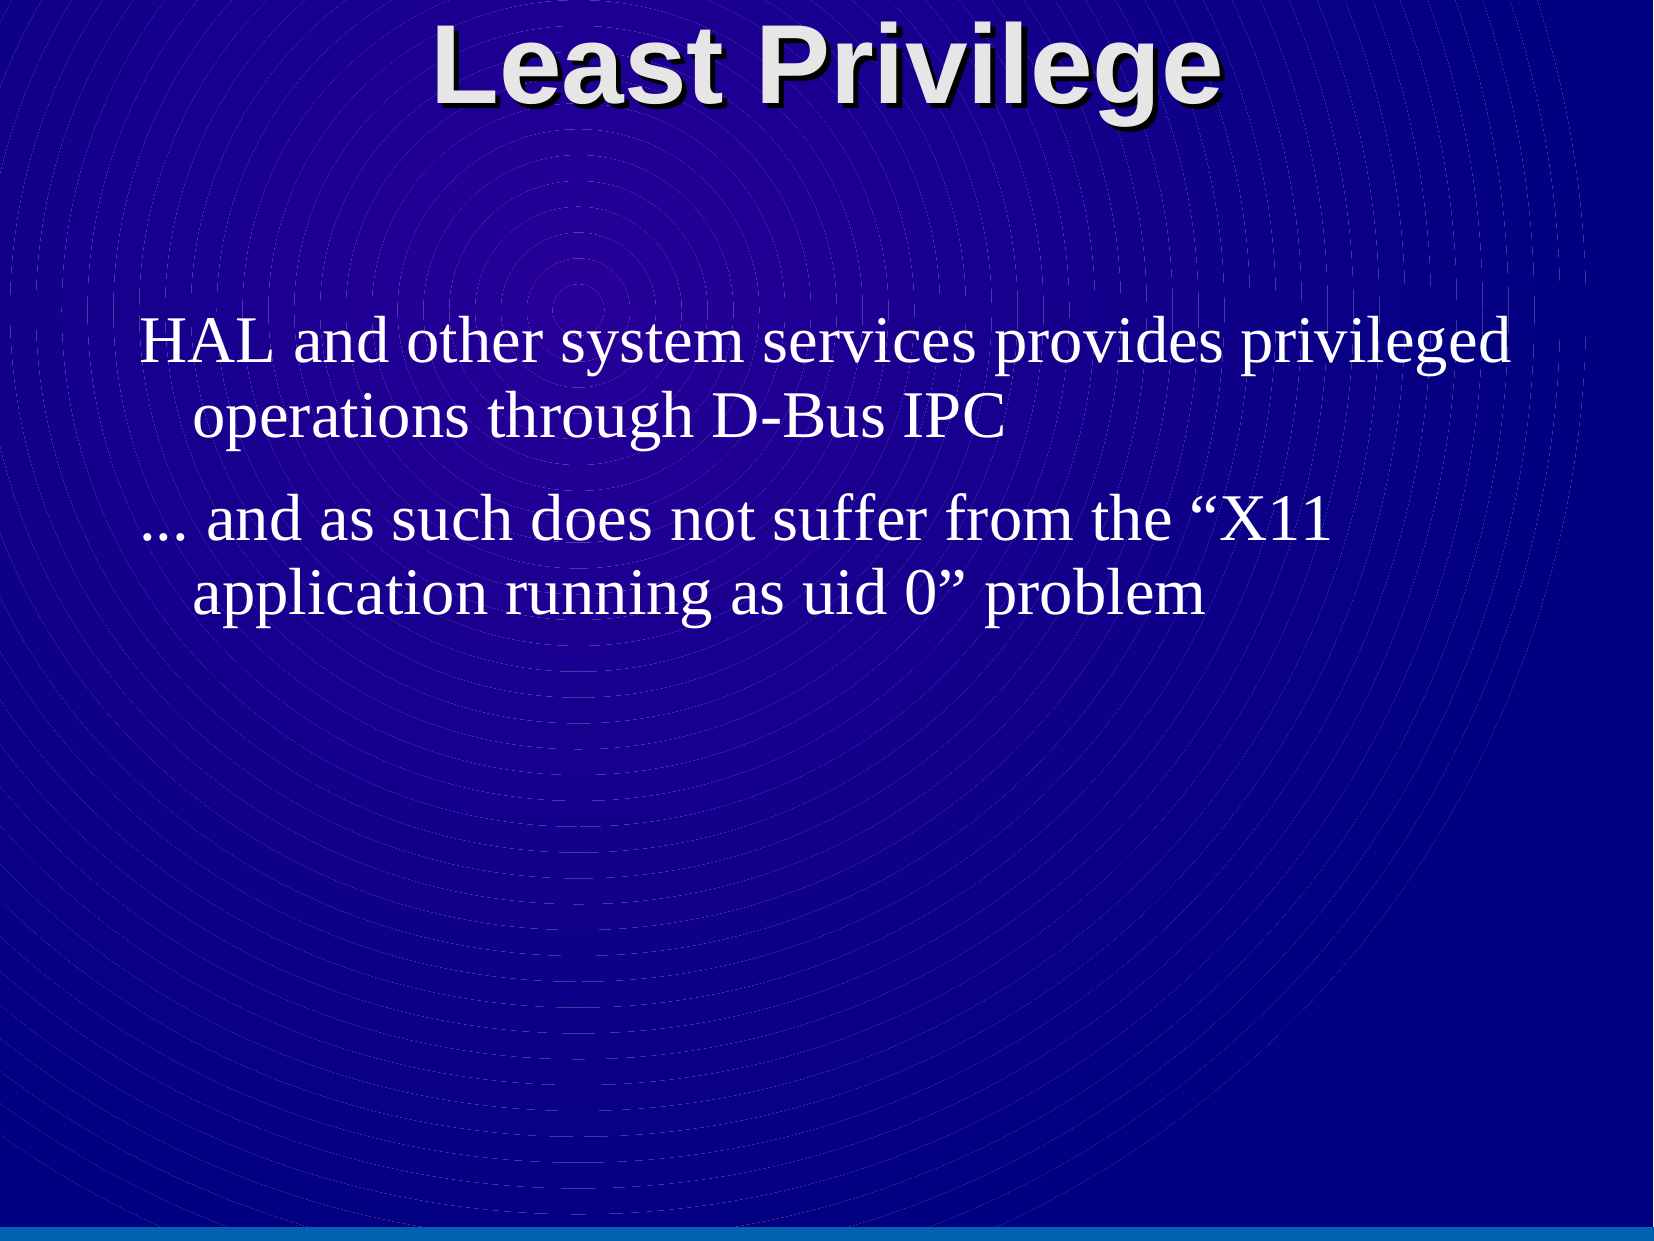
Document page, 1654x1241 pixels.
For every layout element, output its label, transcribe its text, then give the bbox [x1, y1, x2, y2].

title Least Privilege [121, 0, 1533, 169]
list HAL and other system services provides privileged operations through D-Bus IPC ... and as such does not suffer from the “X11 application running as uid 0” problem [121, 303, 1533, 1086]
